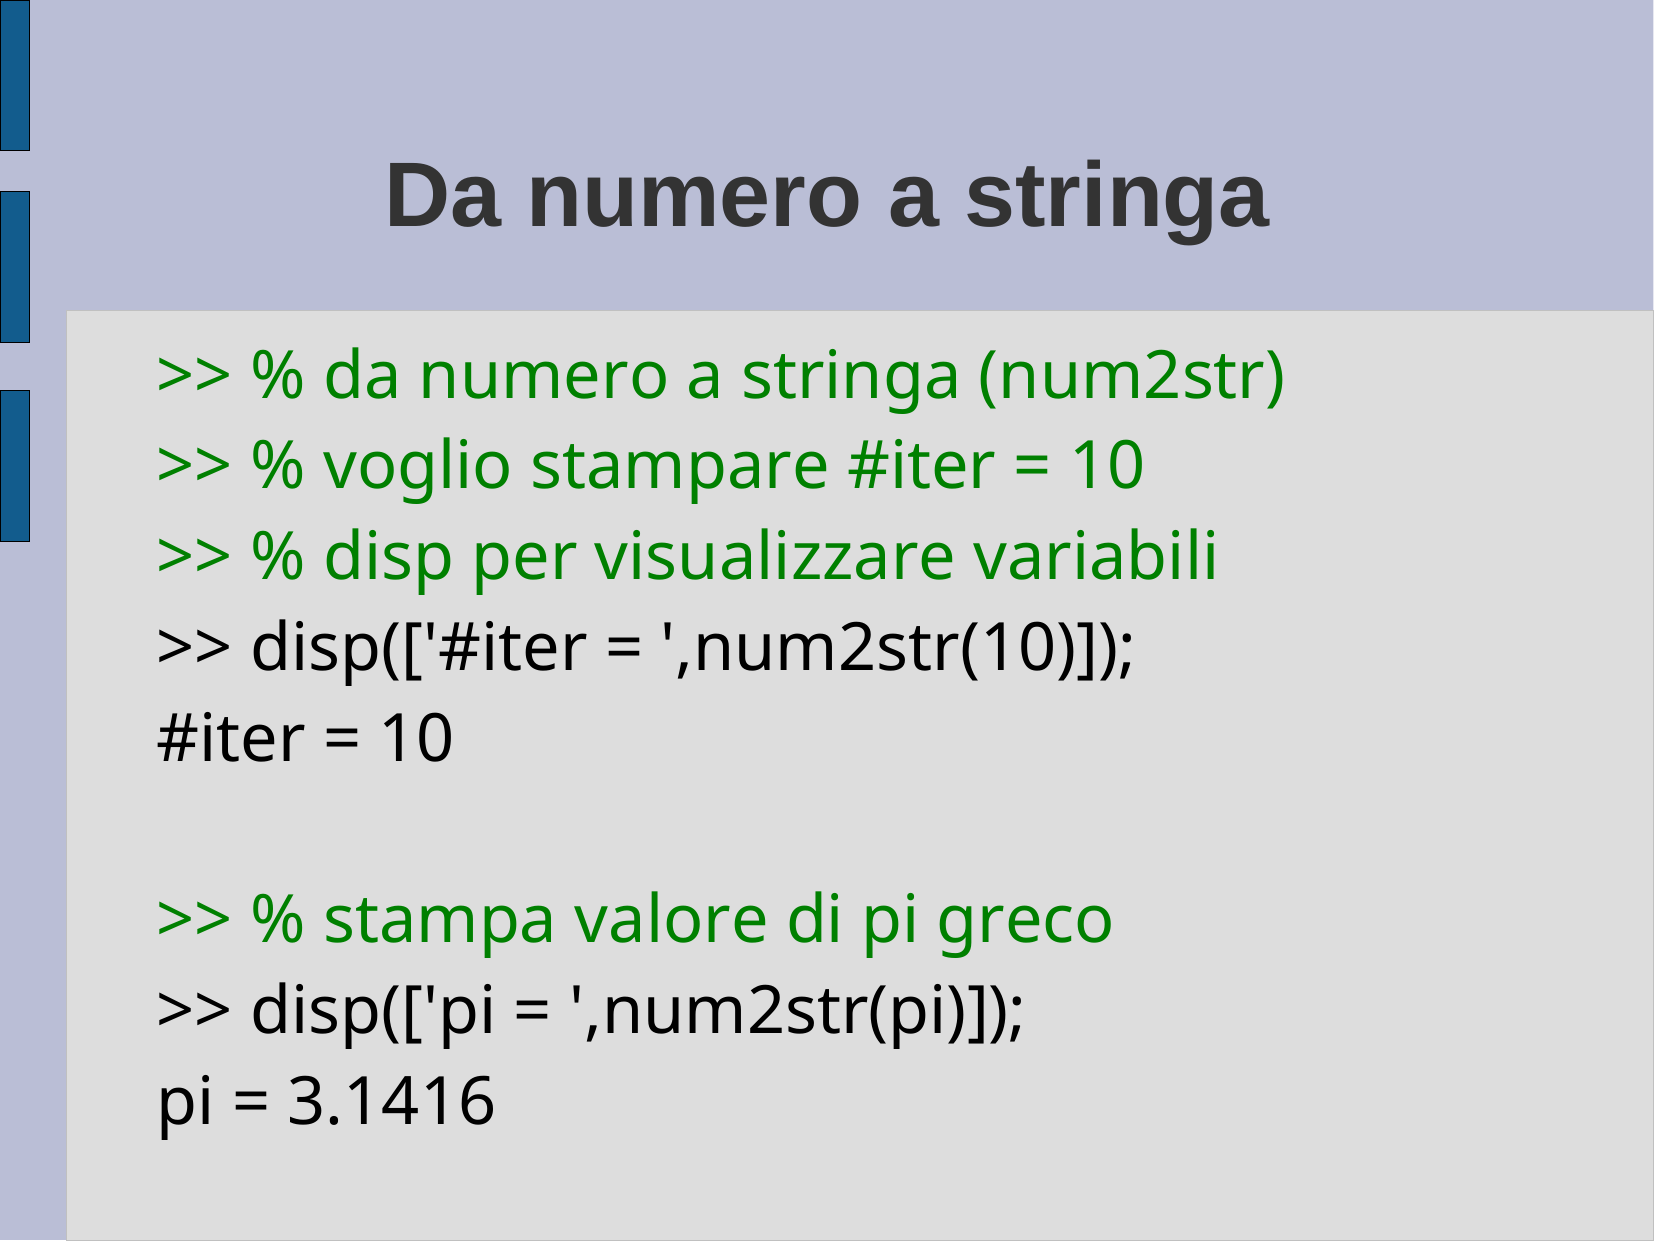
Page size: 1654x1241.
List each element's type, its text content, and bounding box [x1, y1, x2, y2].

title Da numero a stringa [121, 98, 1534, 291]
subtitle >> % da numero a stringa (num2str) >> % voglio stampare #iter = 10 >> % disp per visualizzare variabili >> disp(['#iter = ',num2str(10)]); #iter = 10 >> % stampa valore di pi greco >> disp(['pi = ',num2str(pi)]); pi = 3.1416 [121, 352, 1534, 1119]
